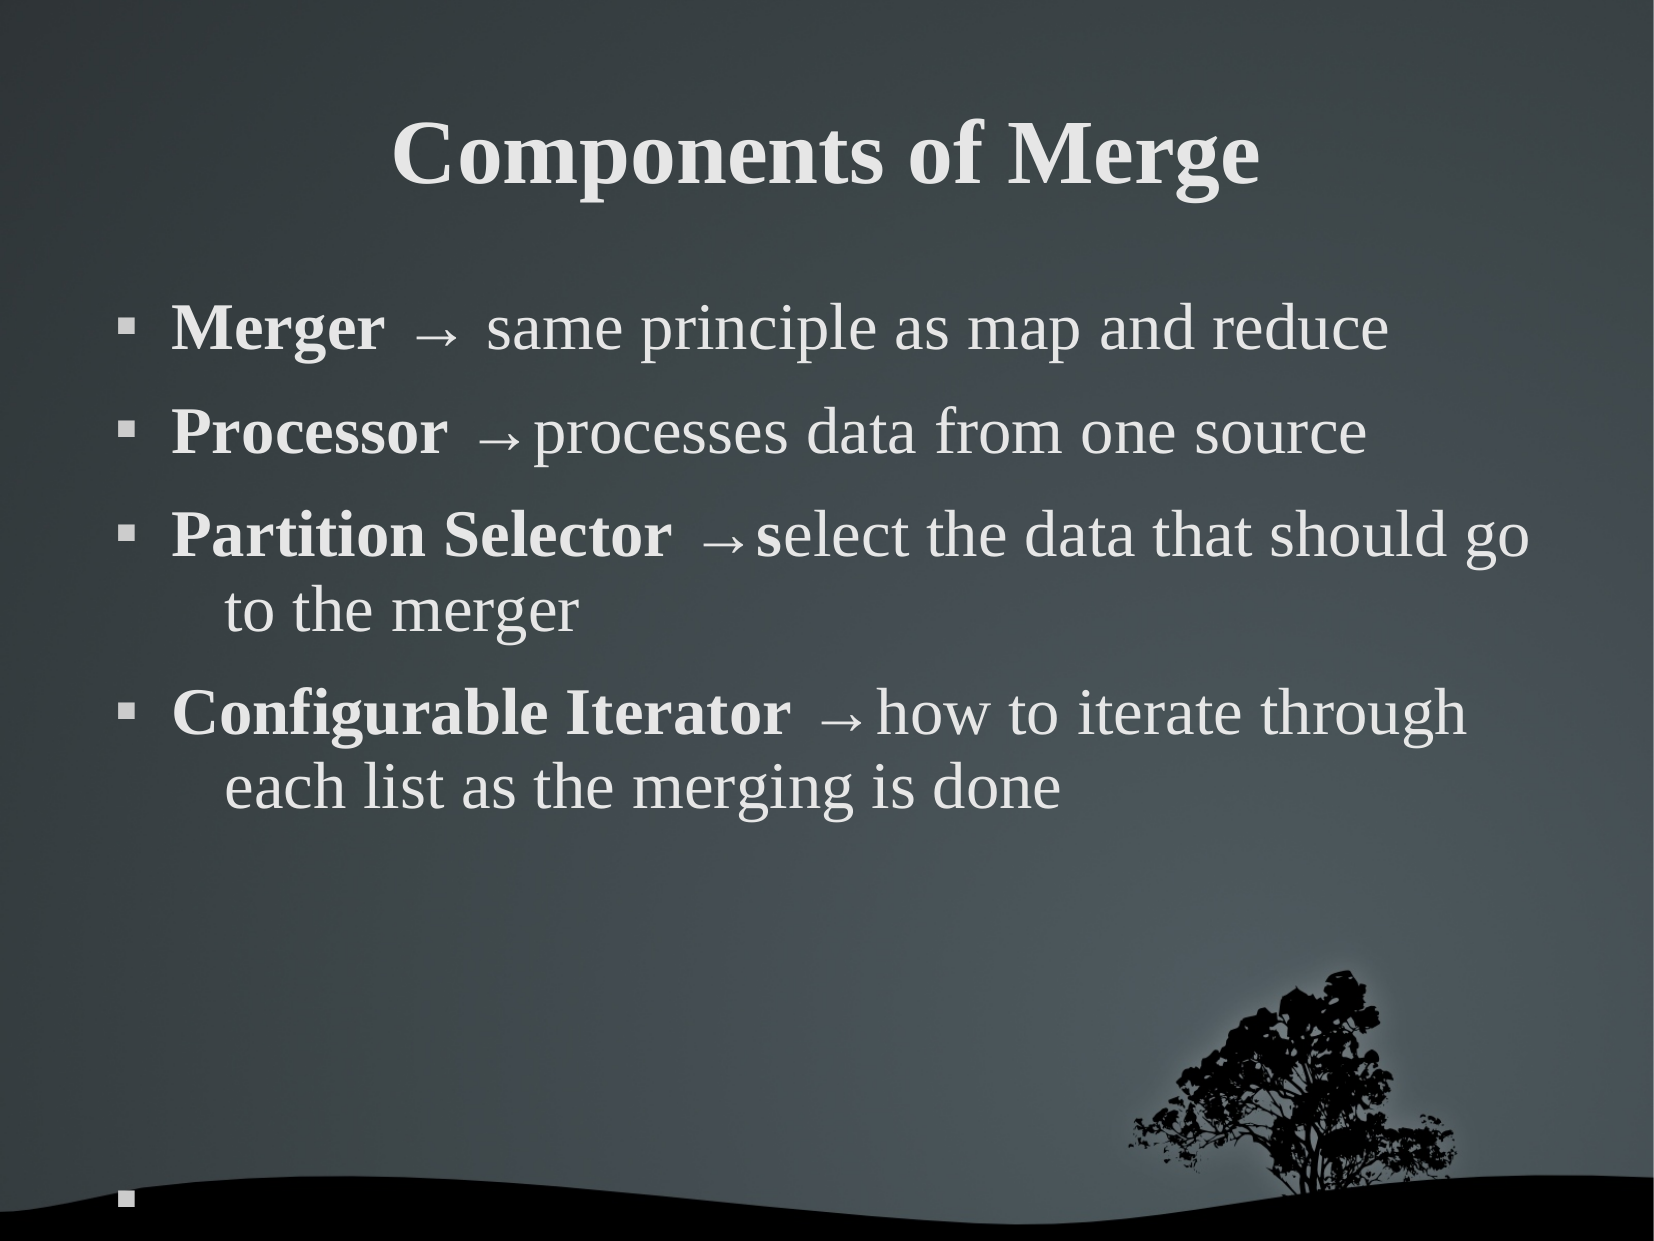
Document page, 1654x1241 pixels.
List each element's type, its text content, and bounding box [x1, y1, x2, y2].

title Components of Merge [82, 56, 1571, 250]
list Merger → same principle as map and reduce Processor →processes data from one source Partition Selector →select the data that should go to the merger Configurable Iterator →how to iterate through each list as the merging is done [82, 290, 1571, 1241]
picture [0, 0, 1654, 1241]
